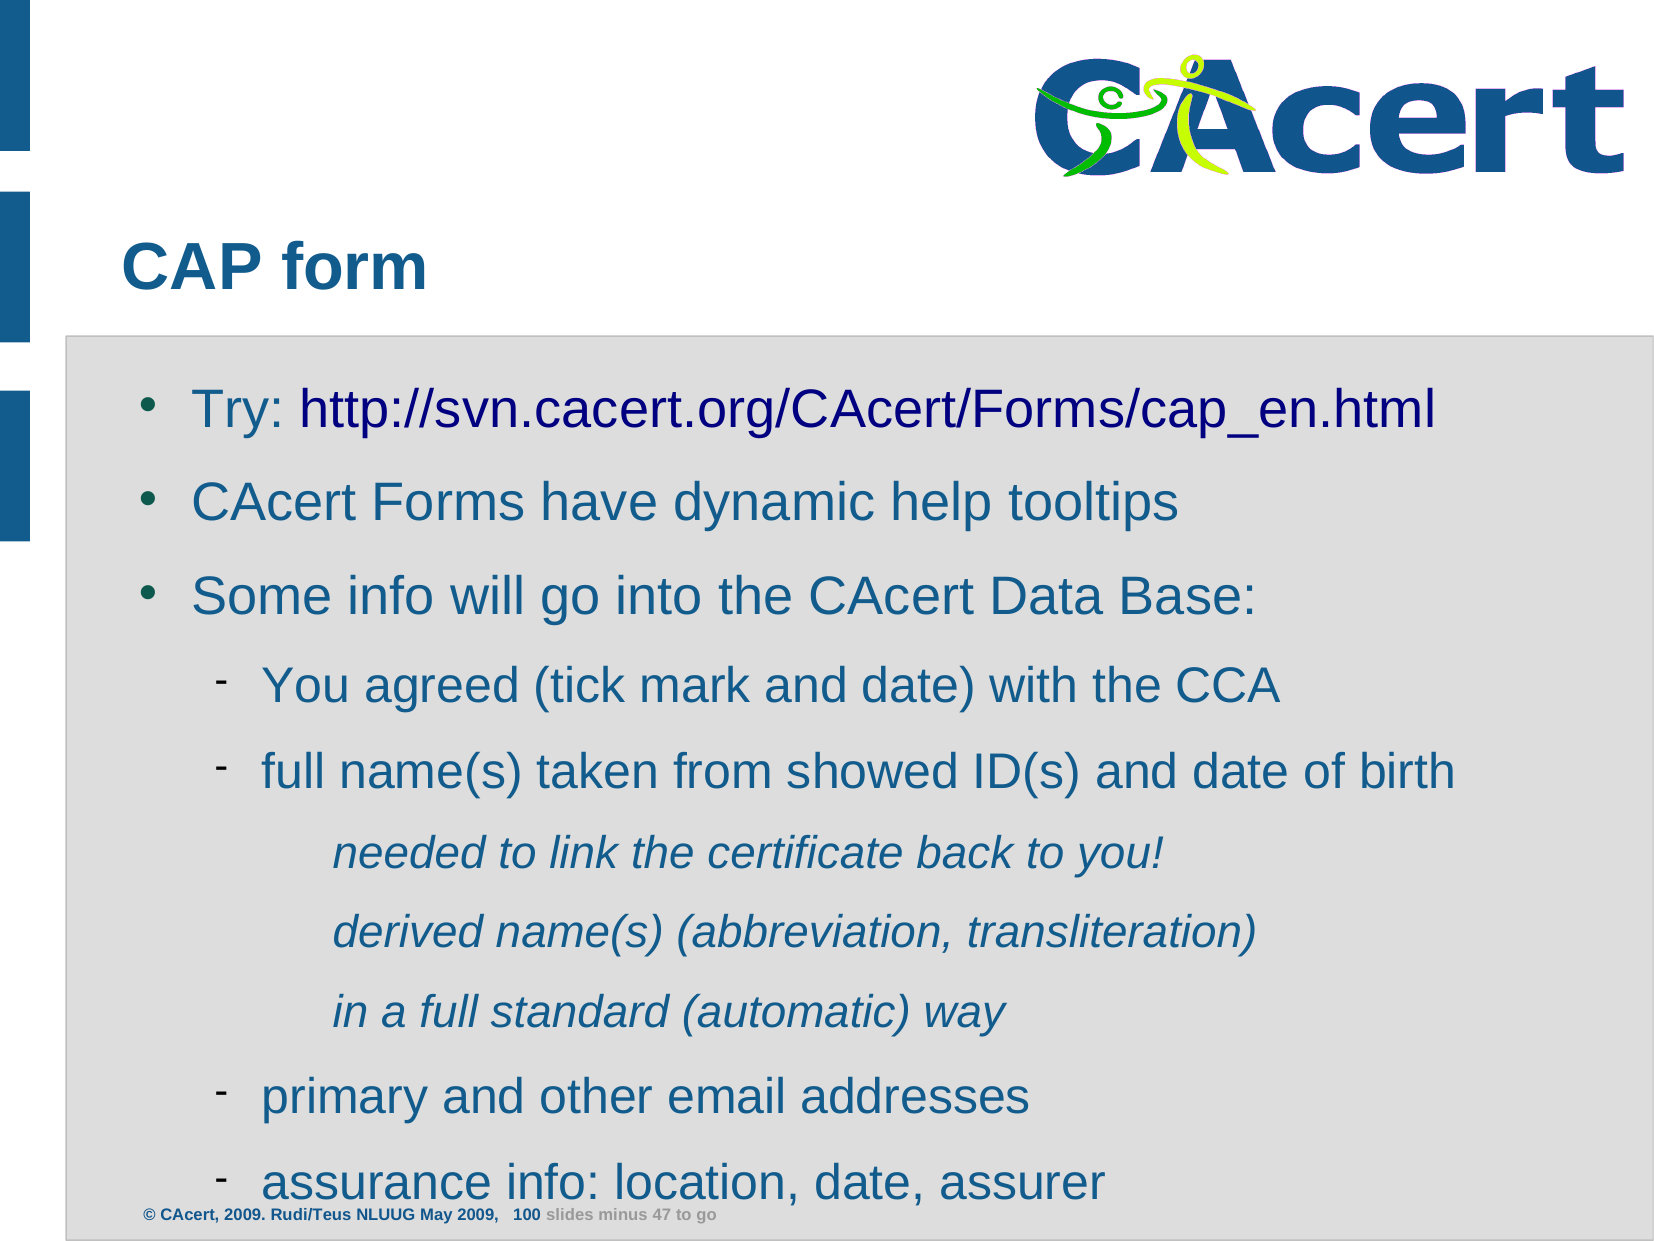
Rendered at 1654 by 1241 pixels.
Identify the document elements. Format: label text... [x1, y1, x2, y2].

picture [1033, 53, 1625, 178]
list Try: http://svn.cacert.org/CAcert/Forms/cap_en.html CAcert Forms have dynamic help tooltips Some info will go into the CAcert Data Base: You agreed (tick mark and date) with the CCA full name(s) taken from showed ID(s) and date of birth needed to link the certificate back to you! derived name(s) (abbreviation, transliteration) in a full standard (automatic) way primary and other email addresses assurance info: location, date, assurer [121, 344, 1594, 1238]
title CAP form [121, 177, 1533, 315]
